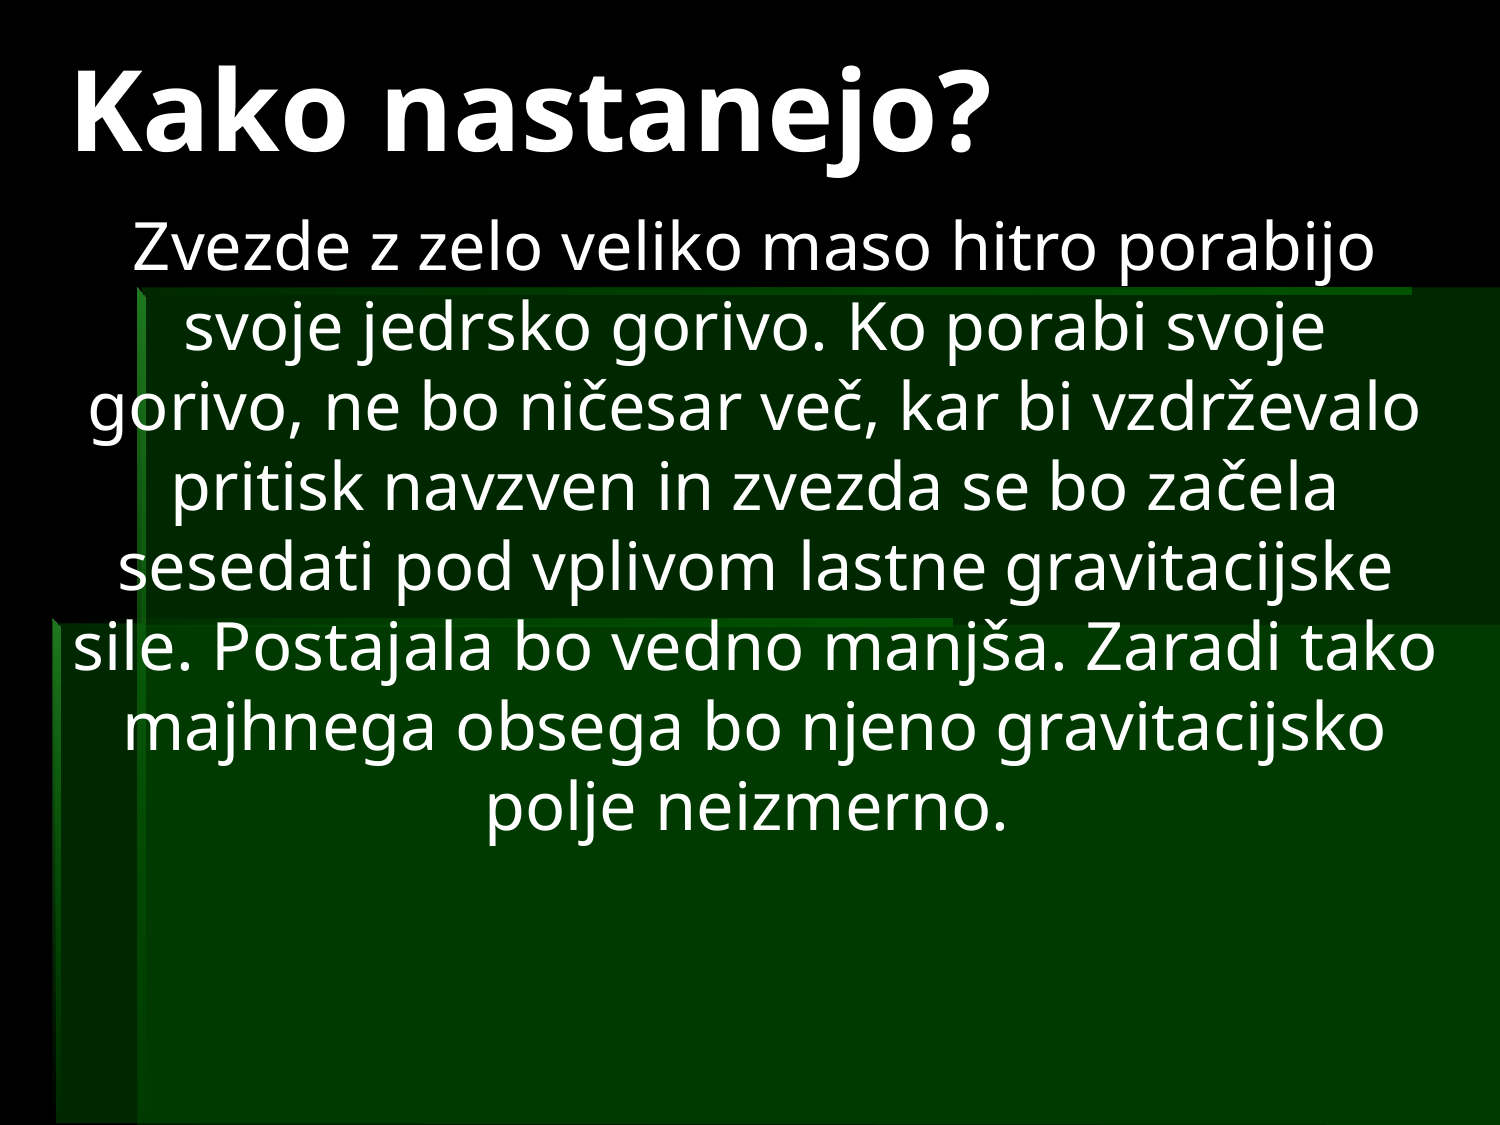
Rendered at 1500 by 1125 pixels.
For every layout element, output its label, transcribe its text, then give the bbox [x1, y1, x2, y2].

title Kako nastanejo? [53, 31, 1329, 196]
subtitle Zvezde z zelo veliko maso hitro porabijo svoje jedrsko gorivo. Ko porabi svoje gorivo, ne bo ničesar več, kar bi vzdrževalo pritisk navzven in zvezda se bo začela sesedati pod vplivom lastne gravitacijske sile. Postajala bo vedno manjša. Zaradi tako majhnega obsega bo njeno gravitacijsko polje neizmerno. [53, 196, 1459, 1125]
